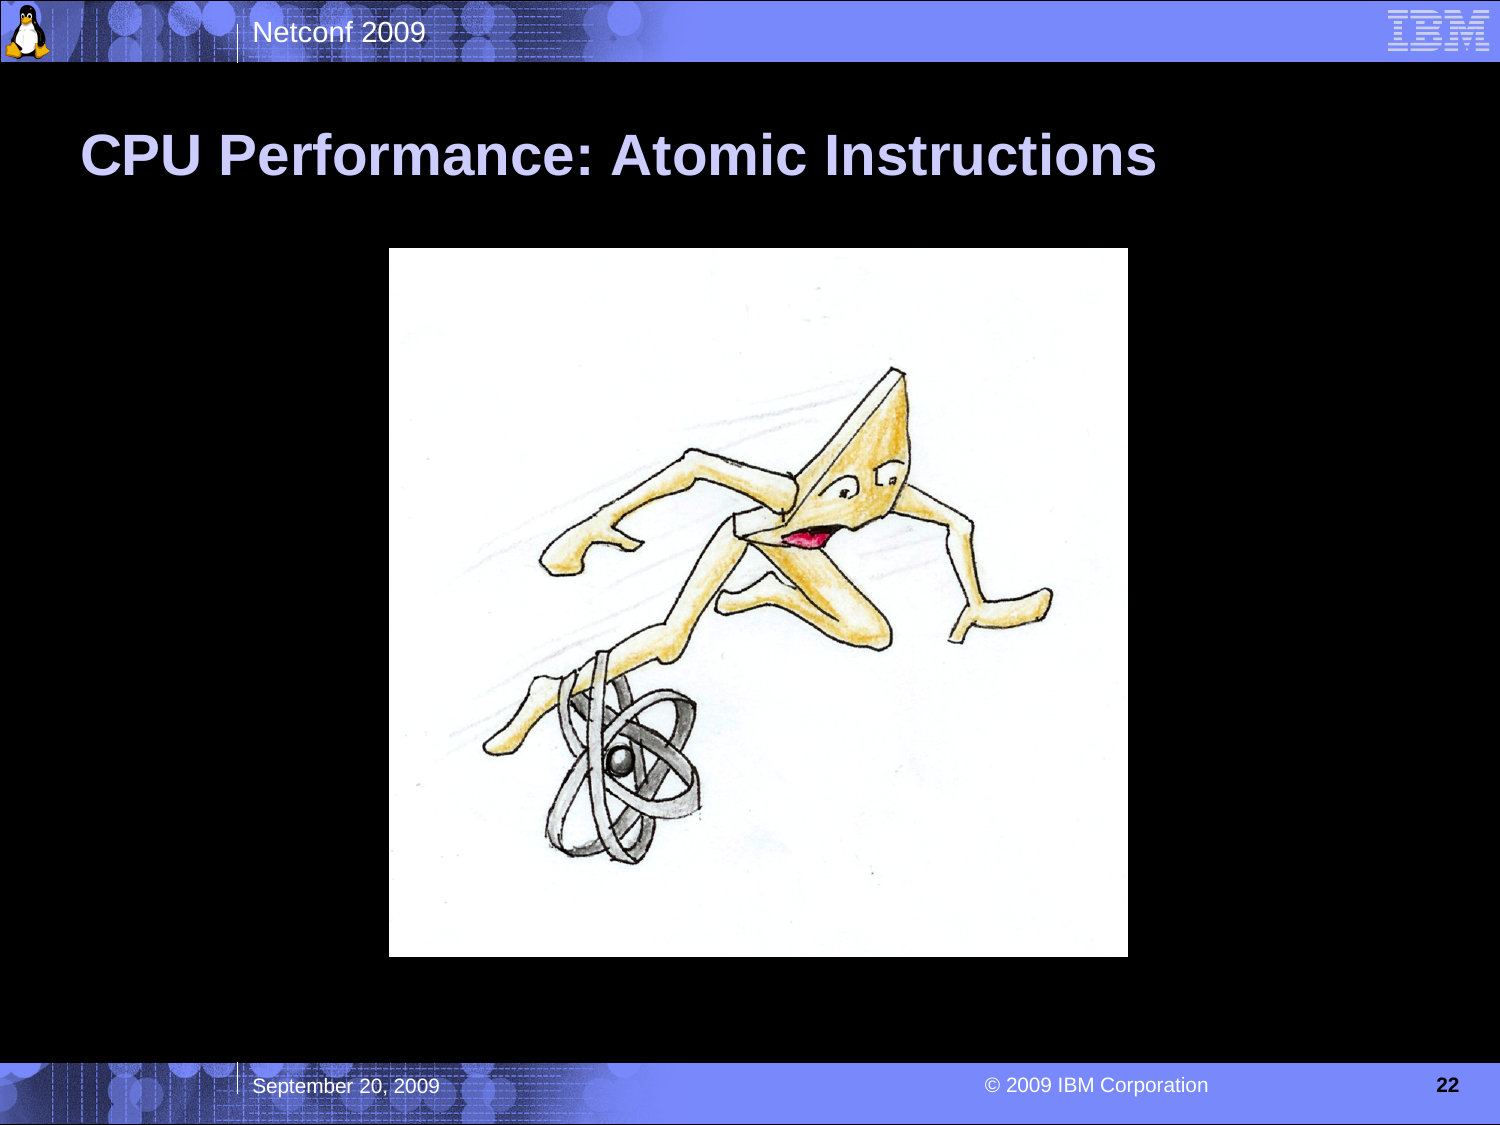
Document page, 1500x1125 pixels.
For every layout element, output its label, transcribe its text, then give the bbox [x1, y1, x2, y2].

picture [0, 1063, 1500, 1124]
picture [1, 1, 1500, 62]
picture [389, 248, 1128, 957]
title CPU Performance: Atomic Instructions [79, 124, 1433, 192]
